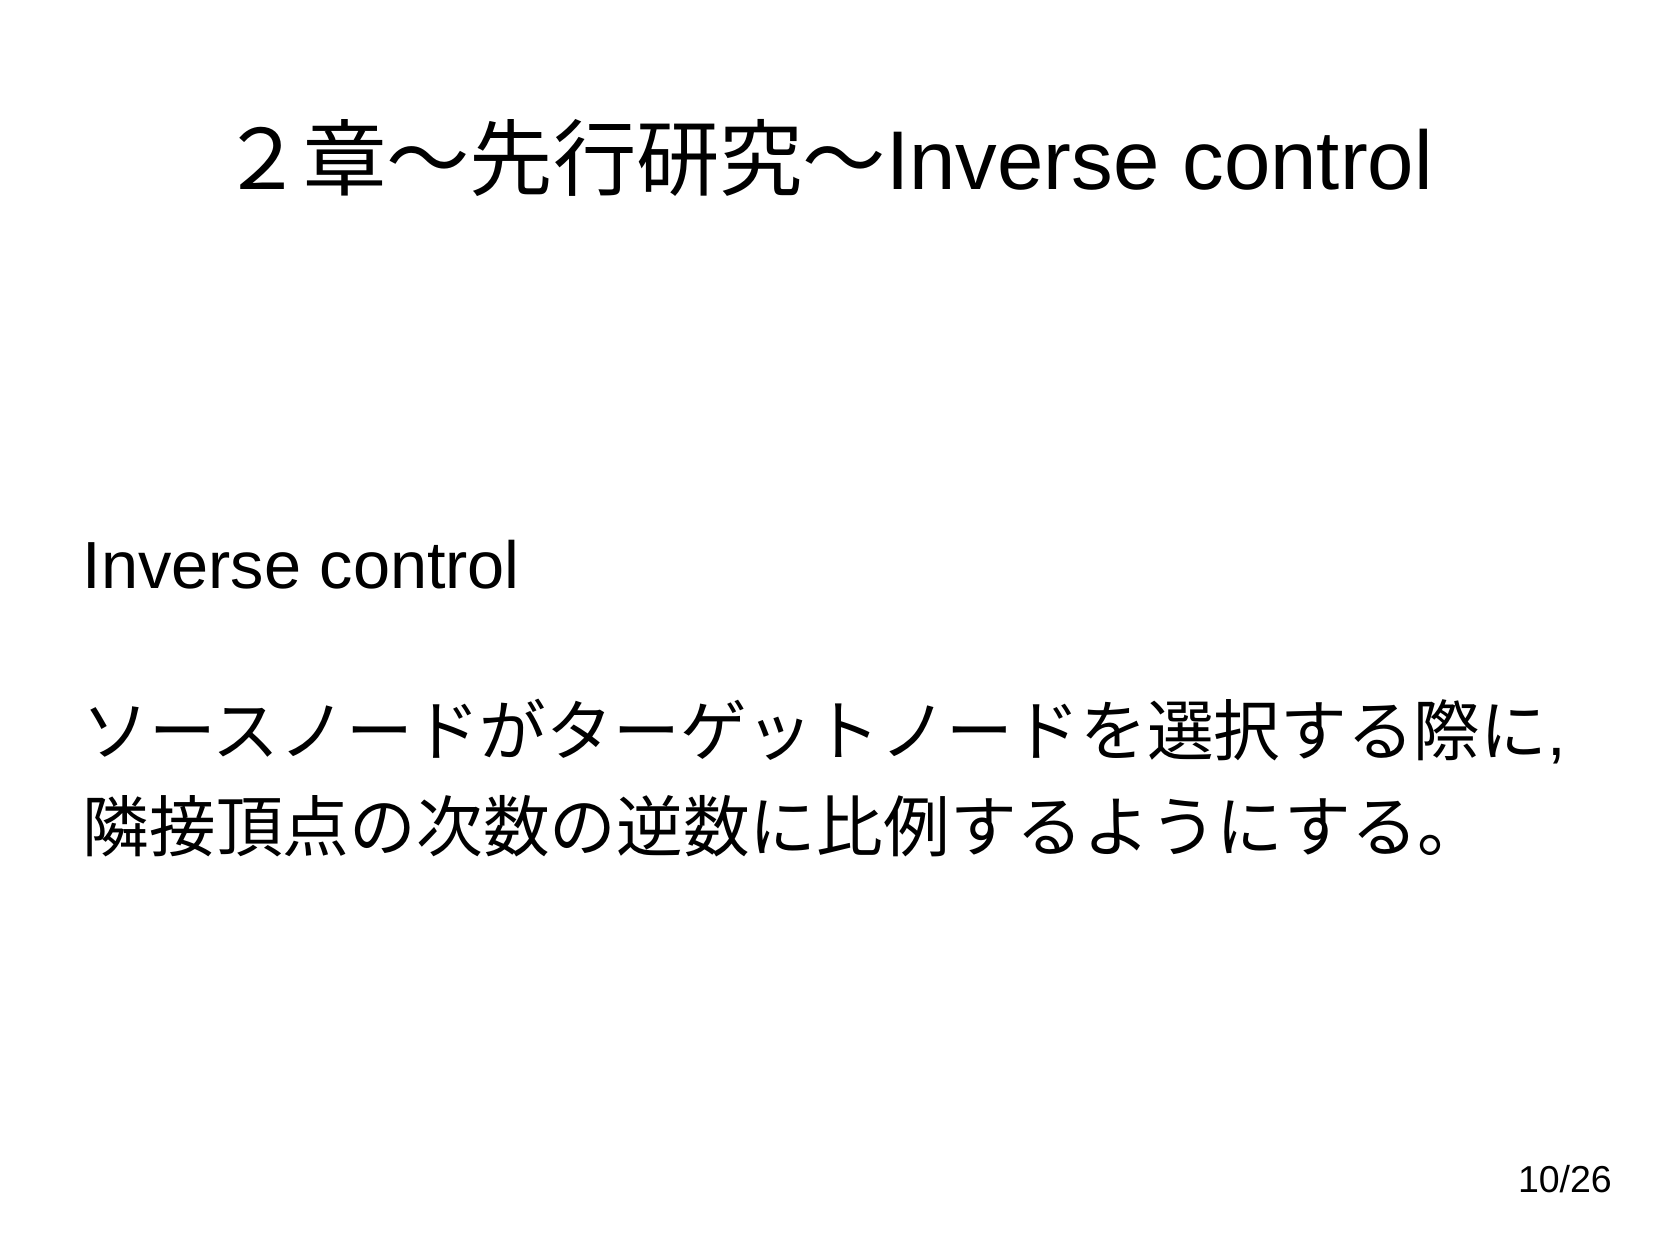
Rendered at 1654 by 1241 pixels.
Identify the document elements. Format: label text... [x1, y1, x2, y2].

title ２章～先行研究～Inverse control [82, 49, 1571, 257]
text_box 10/26 [1503, 1151, 1627, 1211]
subtitle Inverse control ソースノードがターゲットノードを選択する際に,隣接頂点の次数の逆数に比例するようにする。 [82, 290, 1571, 1109]
